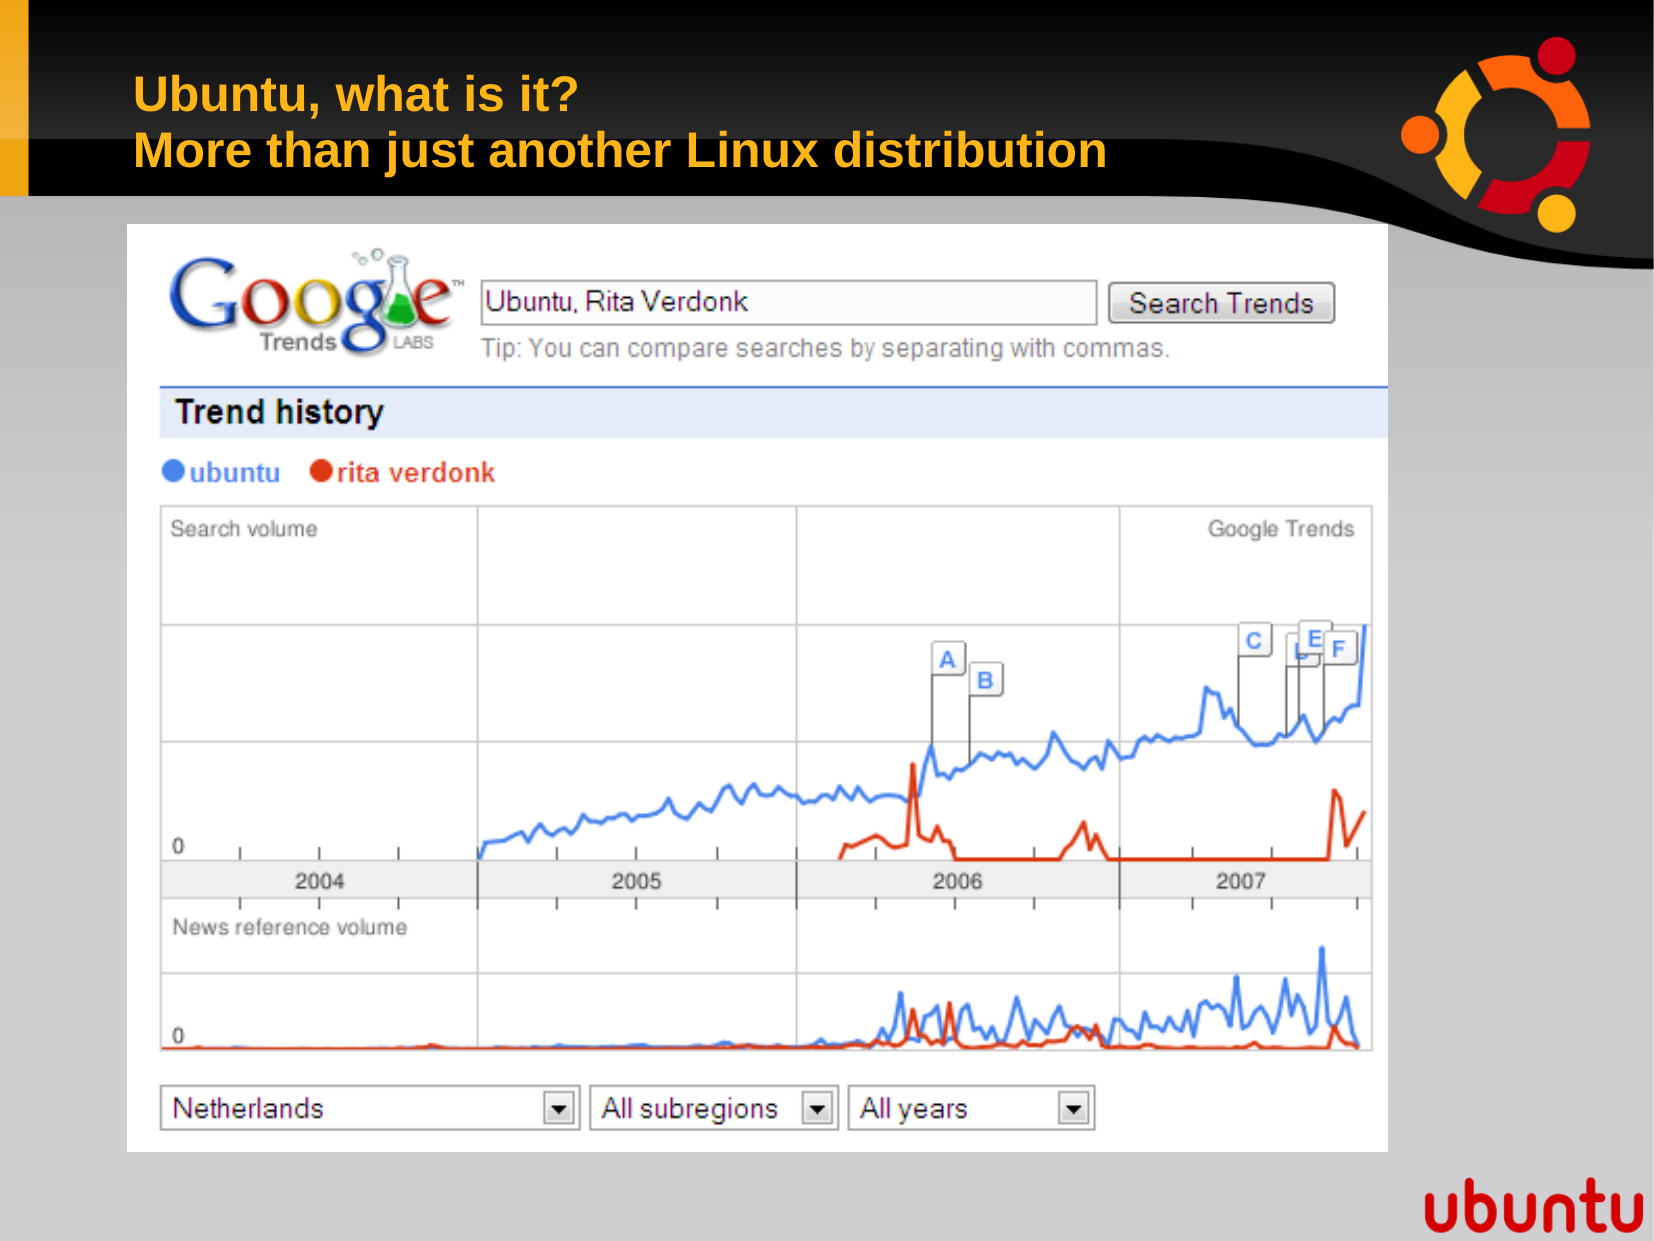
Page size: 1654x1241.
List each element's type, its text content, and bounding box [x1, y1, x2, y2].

text_box Ubuntu, what is it? More than just another Linux distribution [118, 59, 1211, 186]
picture [0, 0, 1654, 1241]
